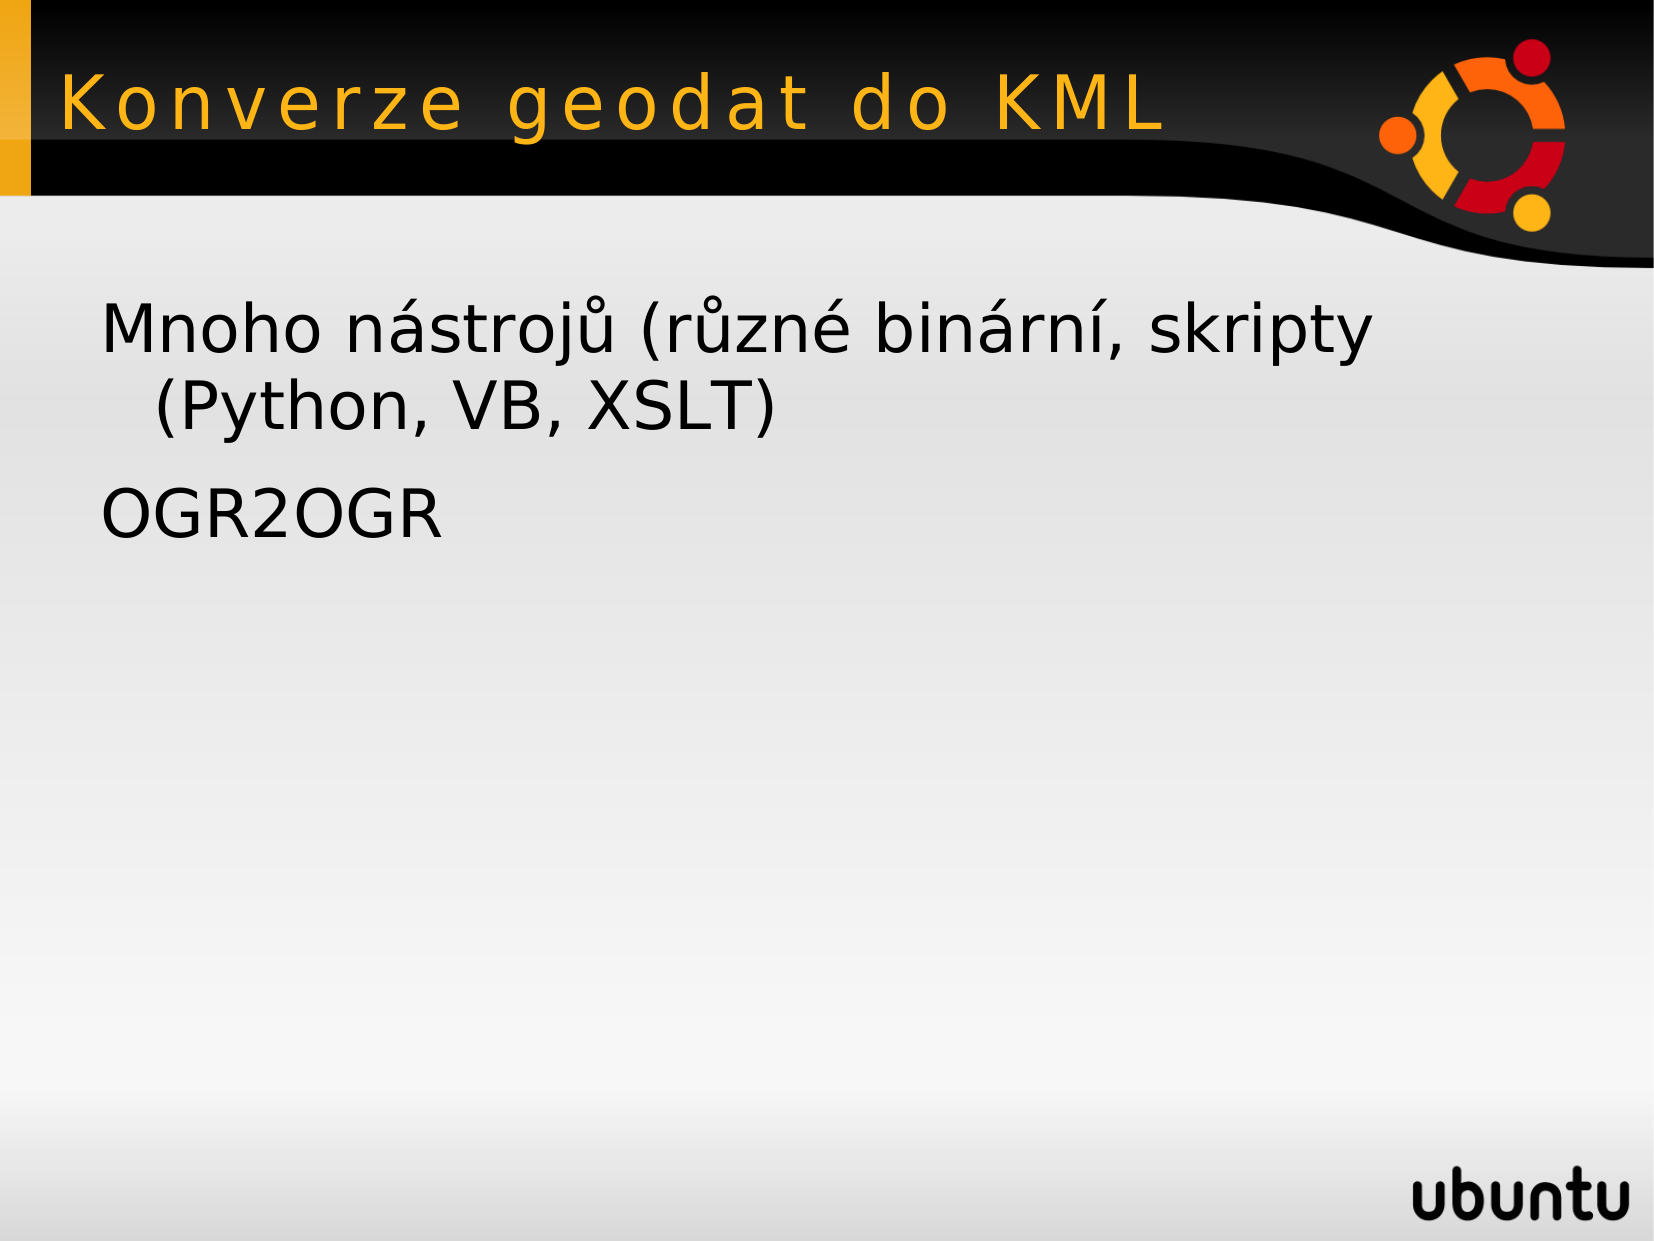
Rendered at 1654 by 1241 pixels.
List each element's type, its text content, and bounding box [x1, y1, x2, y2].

list Mnoho nástrojů (různé binární, skripty (Python, VB, XSLT) OGR2OGR [82, 290, 1571, 1109]
picture [0, 0, 1654, 1241]
title Konverze geodat do KML [59, 29, 1270, 178]
